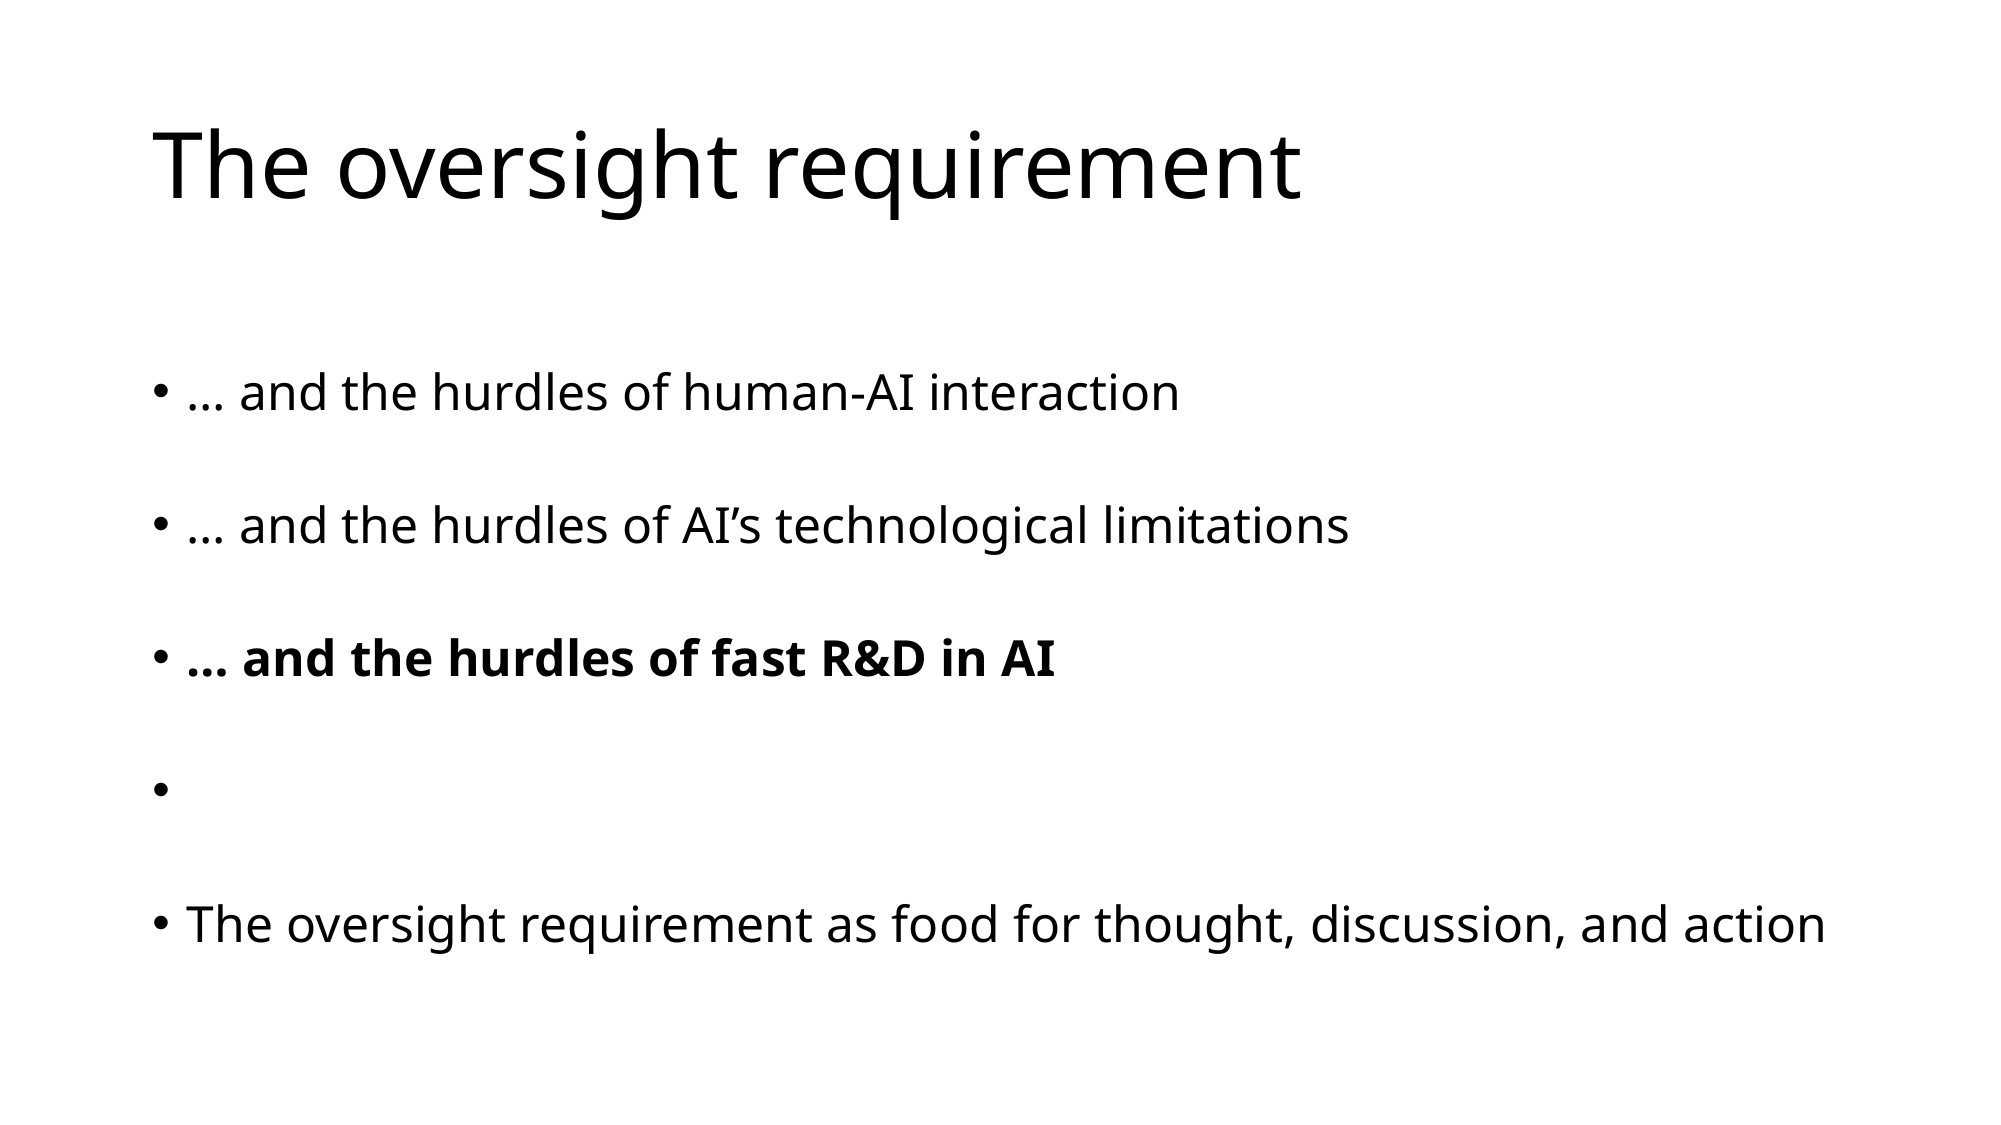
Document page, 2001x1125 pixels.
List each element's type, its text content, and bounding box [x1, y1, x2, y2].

title The oversight requirement [137, 59, 1863, 278]
list … and the hurdles of human-AI interaction … and the hurdles of AI’s technological limitations … and the hurdles of fast R&D in AI The oversight requirement as food for thought, discussion, and action [137, 299, 1863, 1014]
